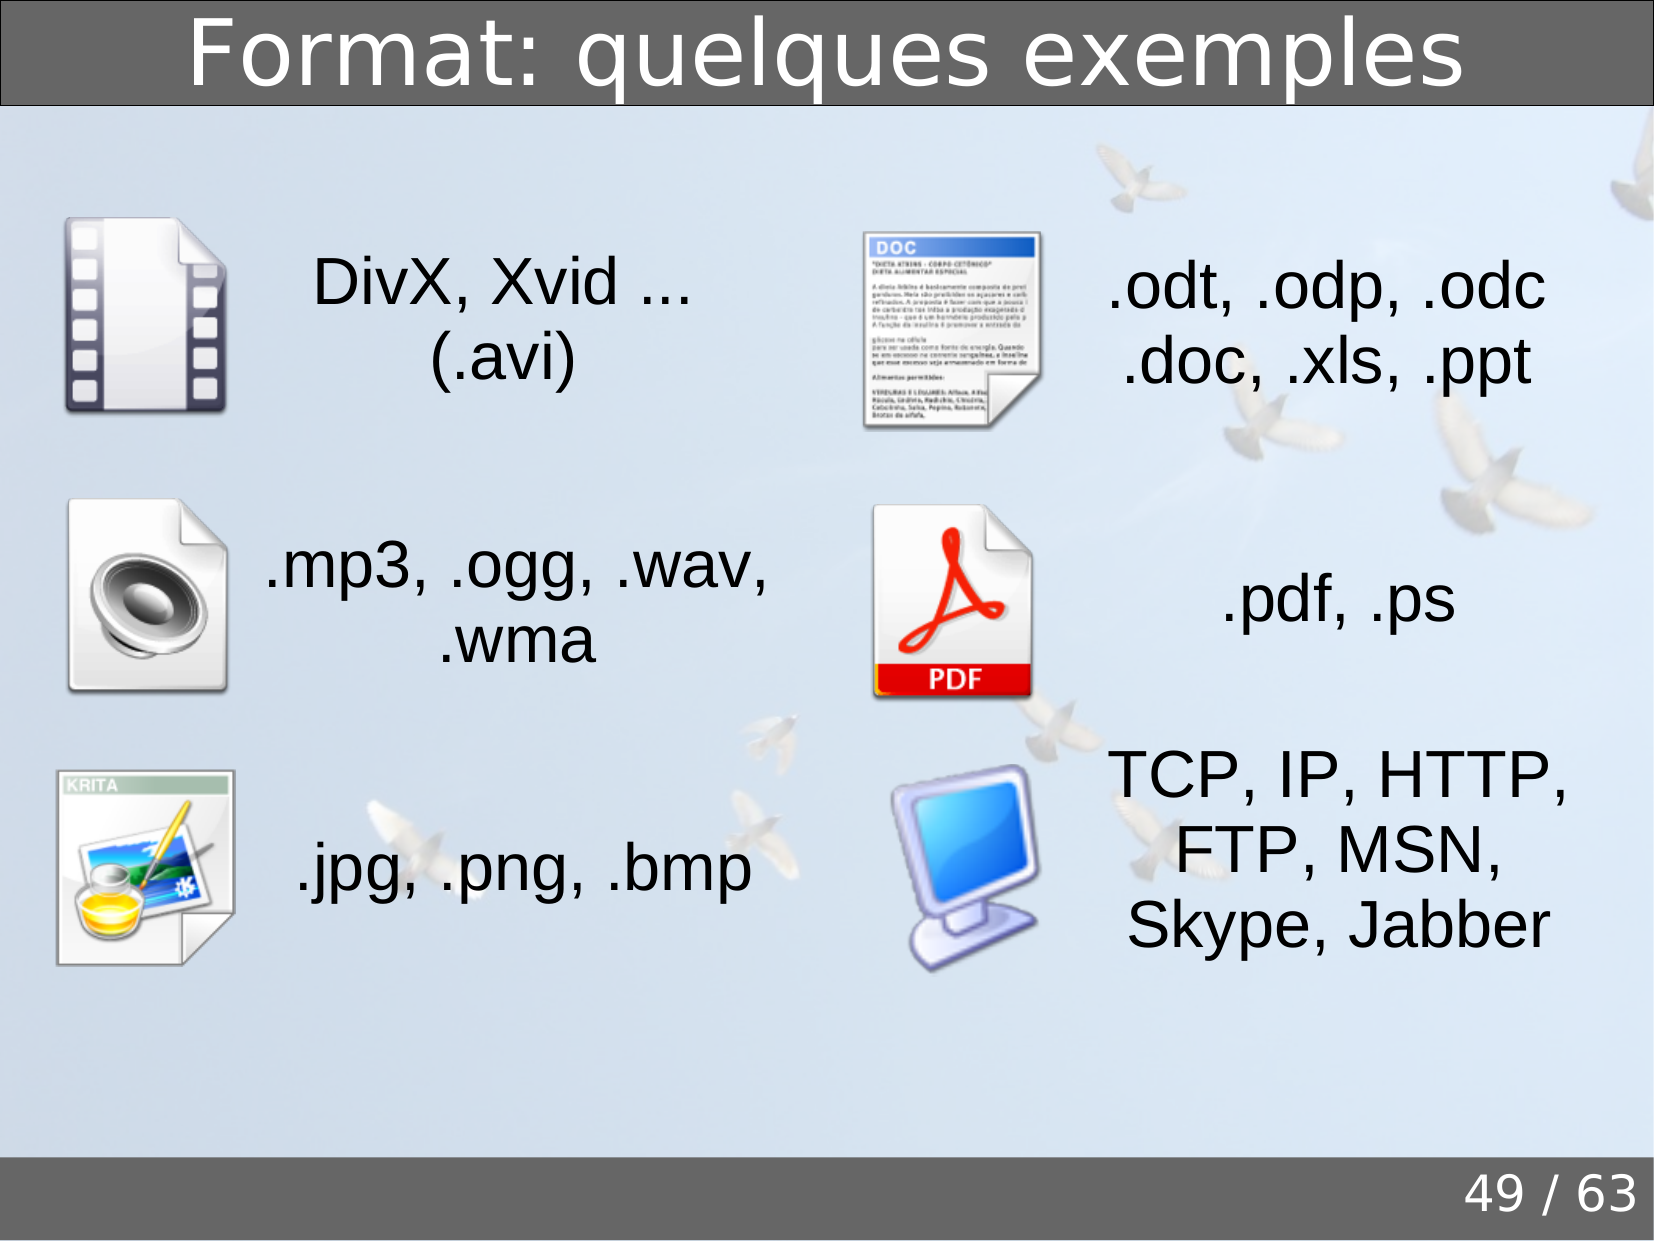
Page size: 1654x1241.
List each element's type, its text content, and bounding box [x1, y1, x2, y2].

text_box .jpg, .png, .bmp [252, 816, 797, 917]
text_box .pdf, .ps [1067, 547, 1612, 648]
title Format: quelques exemples [0, 0, 1654, 107]
text_box .mp3, .ogg, .wav, .wma [260, 518, 775, 685]
picture [47, 769, 245, 967]
text_box .odt, .odp, .odc .doc, .xls, .ppt [1055, 239, 1600, 407]
picture [854, 231, 1055, 432]
picture [53, 498, 254, 699]
picture [856, 764, 1081, 977]
text_box DivX, Xvid ... (.avi) [263, 235, 743, 402]
text_box TCP, IP, HTTP, FTP, MSN, Skype, Jabber [1067, 724, 1612, 974]
picture [858, 504, 1059, 705]
picture [51, 217, 252, 418]
